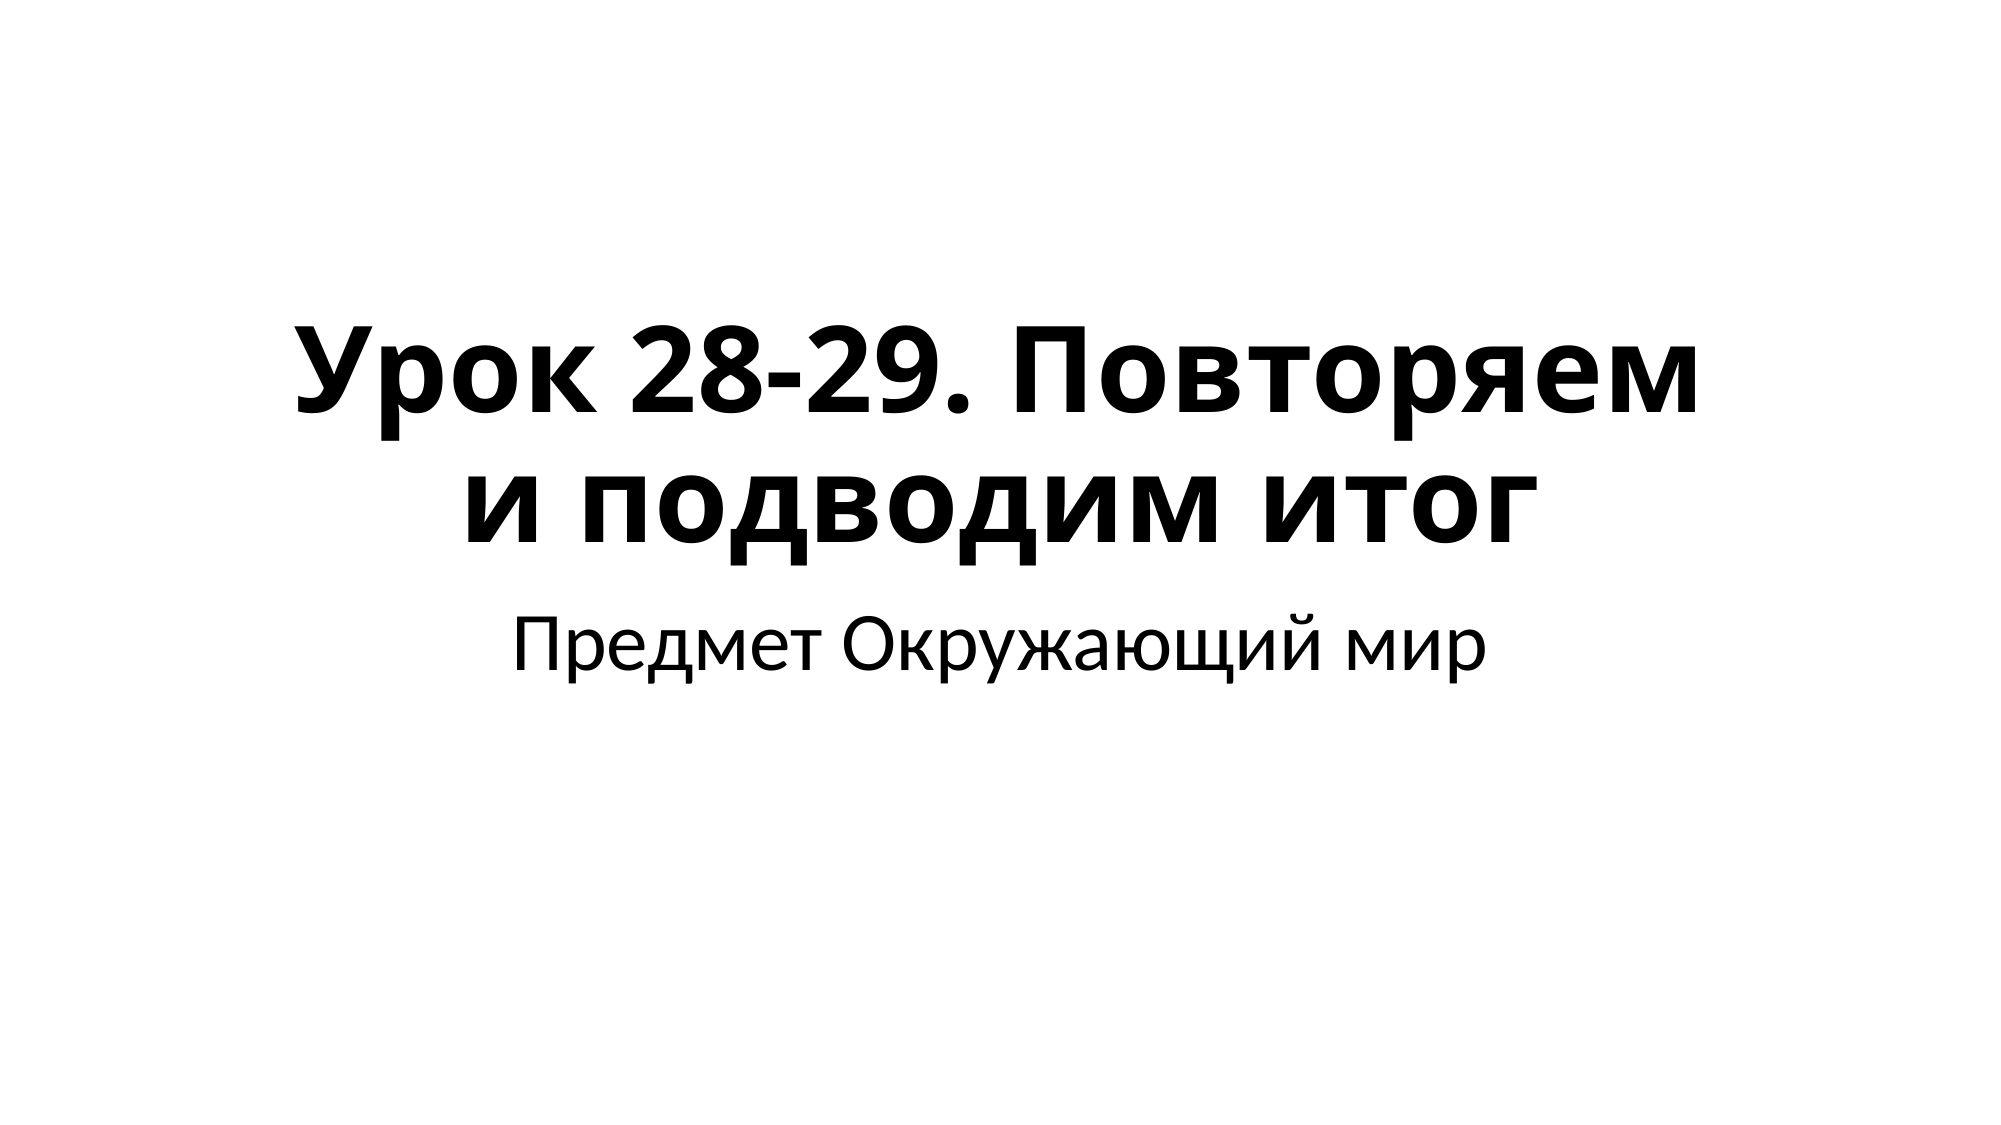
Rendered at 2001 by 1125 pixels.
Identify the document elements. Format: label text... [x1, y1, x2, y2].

title Урок 28-29. Повторяем и подводим итог [249, 184, 1750, 576]
subtitle Предмет Окружающий мир [249, 590, 1750, 863]
